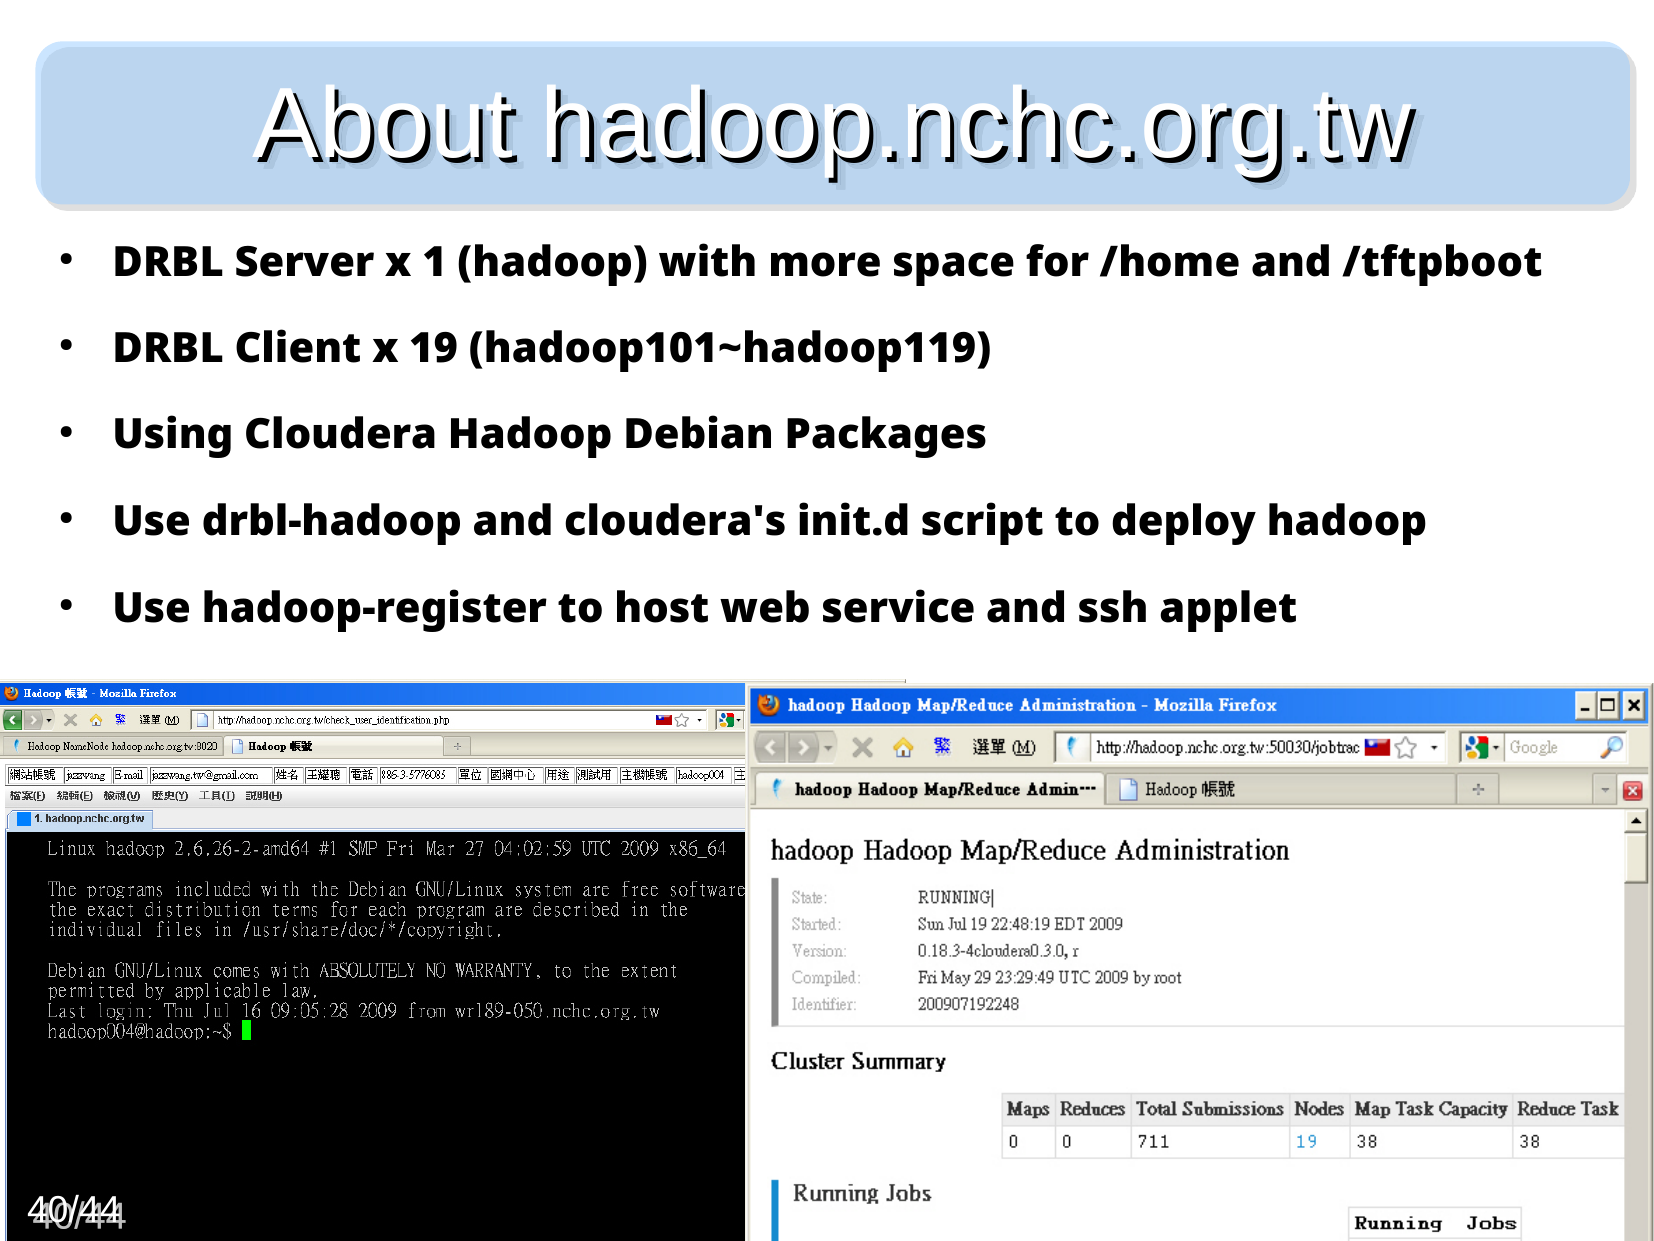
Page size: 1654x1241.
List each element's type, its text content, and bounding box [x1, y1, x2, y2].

text_box <編號>/44 [0, 1181, 148, 1239]
list DRBL Server x 1 (hadoop) with more space for /home and /tftpboot DRBL Client x 19 (hadoop101~hadoop119) Using Cloudera Hadoop Debian Packages Use drbl-hadoop and cloudera's init.d script to deploy hadoop Use hadoop-register to host web service and ssh applet [41, 231, 1625, 645]
picture [0, 679, 1654, 1241]
text_box About hadoop.nchc.org.tw [35, 41, 1630, 205]
